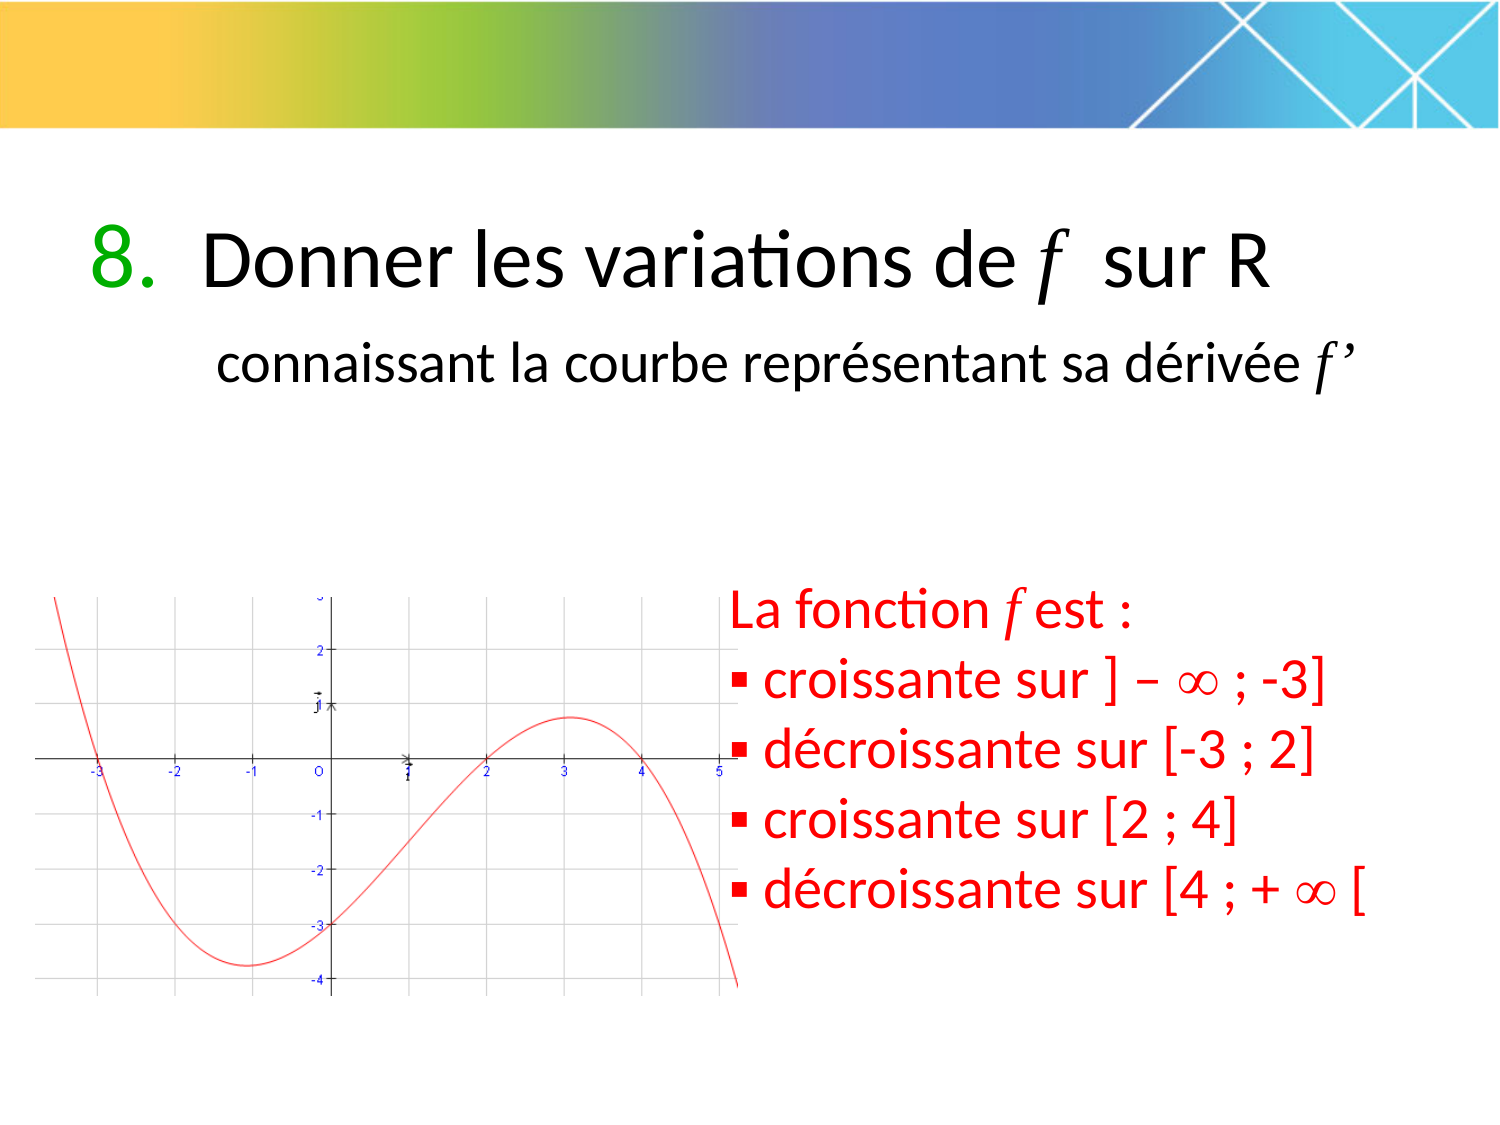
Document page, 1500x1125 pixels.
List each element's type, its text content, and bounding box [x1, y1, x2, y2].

text_box connaissant la courbe représentant sa dérivée f’ [201, 316, 1385, 402]
text_box La fonction f est : ▪ croissante sur ] –  ; -3] ▪ décroissante sur [-3 ; 2] ▪ croissante sur [2 ; 4] ▪ décroissante sur [4 ; +  [ [714, 562, 1500, 973]
picture [35, 597, 738, 996]
picture [0, 0, 1500, 130]
text_box 8. Donner les variations de f sur R [74, 163, 1500, 338]
